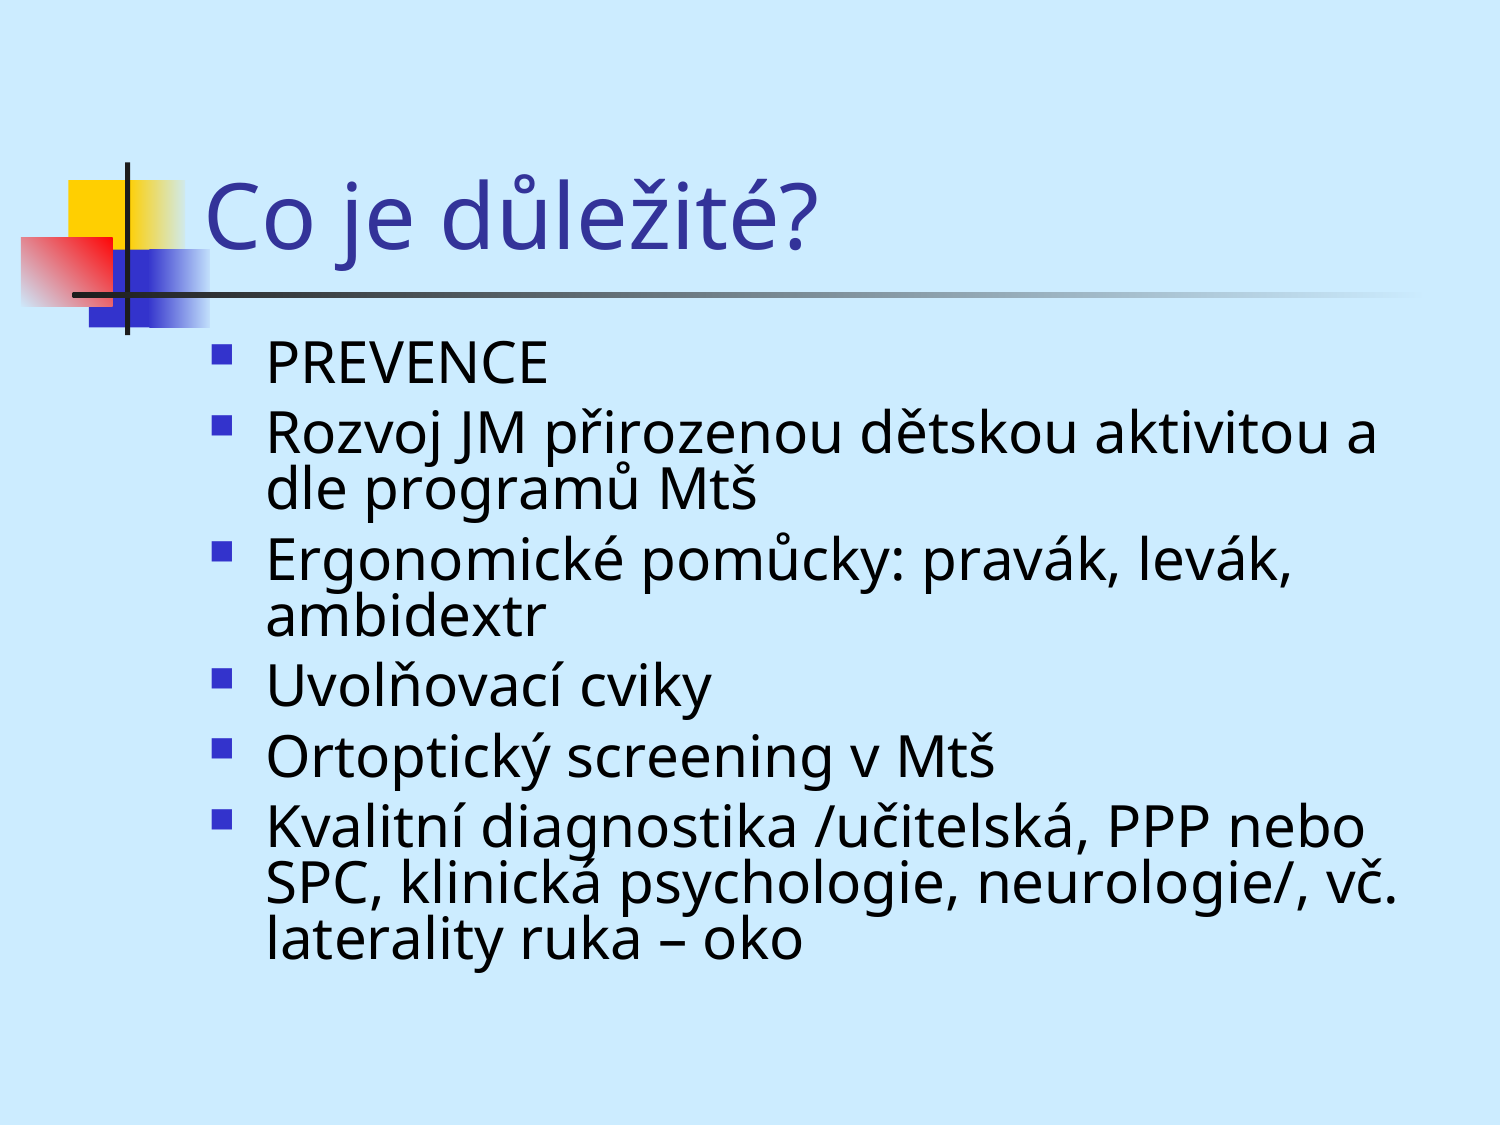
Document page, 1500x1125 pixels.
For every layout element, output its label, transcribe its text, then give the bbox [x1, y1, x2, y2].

list PREVENCE Rozvoj JM přirozenou dětskou aktivitou a dle programů Mtš Ergonomické pomůcky: pravák, levák, ambidextr Uvolňovací cviky Ortoptický screening v Mtš Kvalitní diagnostika /učitelská, PPP nebo SPC, klinická psychologie, neurologie/, vč. laterality ruka – oko [193, 331, 1469, 1007]
title Co je důležité? [188, 35, 1468, 276]
